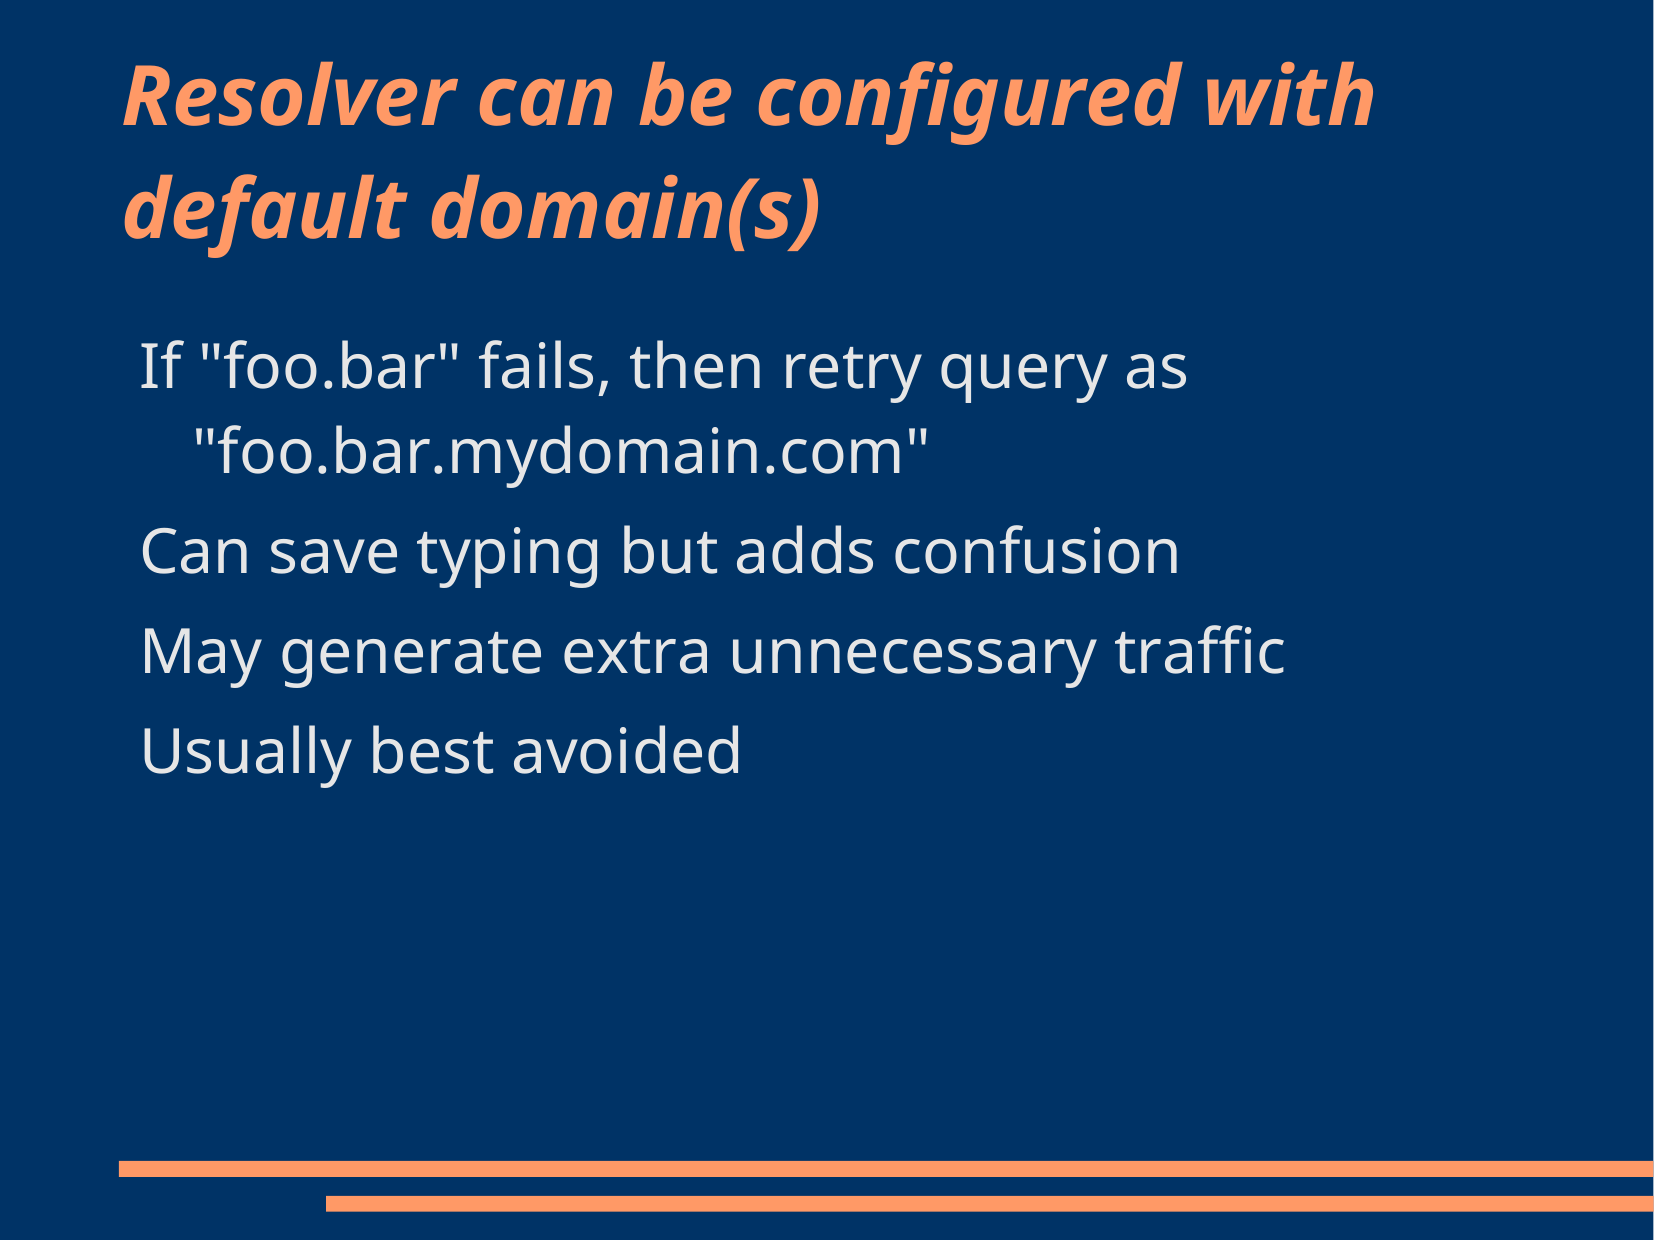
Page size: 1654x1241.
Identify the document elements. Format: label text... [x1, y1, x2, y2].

title Resolver can be configured with default domain(s) [121, 46, 1534, 254]
list If "foo.bar" fails, then retry query as "foo.bar.mydomain.com" Can save typing but adds confusion May generate extra unnecessary traffic Usually best avoided [121, 322, 1561, 1133]
